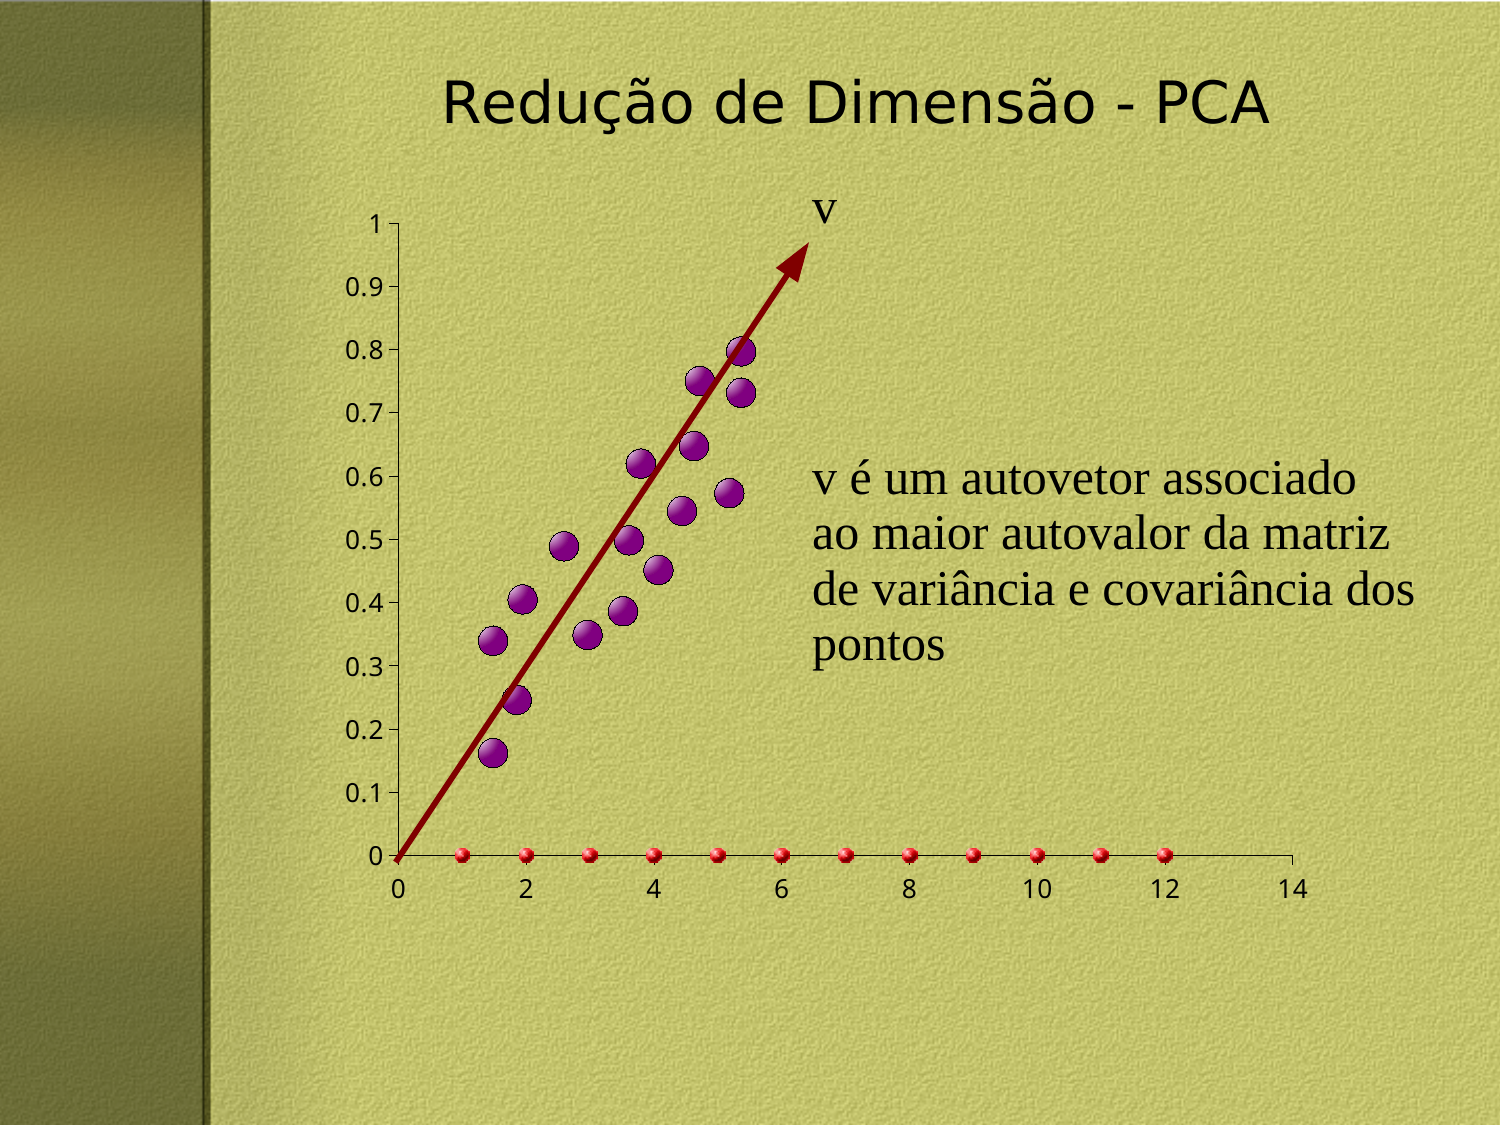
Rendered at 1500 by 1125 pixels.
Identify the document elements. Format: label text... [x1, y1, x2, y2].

text_box v [797, 171, 852, 256]
text_box [726, 377, 756, 408]
text_box [643, 555, 674, 585]
text_box v é um autovetor associado ao maior autovalor da matriz de variância e covariância dos pontos [797, 442, 1432, 735]
picture [0, 0, 1500, 1125]
text_box [667, 496, 697, 526]
chart [324, 177, 1329, 922]
text_box [572, 620, 603, 650]
text_box [503, 685, 532, 715]
title Redução de Dimensão - PCA [206, 9, 1500, 198]
text_box [714, 478, 745, 508]
text_box [478, 625, 508, 656]
text_box [478, 738, 508, 768]
text_box [625, 448, 656, 479]
text_box [608, 596, 638, 626]
text_box [679, 431, 709, 461]
text_box [733, 338, 756, 367]
text_box [507, 584, 538, 615]
text_box [726, 336, 742, 358]
text_box [685, 366, 715, 396]
text_box [549, 531, 579, 562]
text_box [614, 525, 644, 556]
